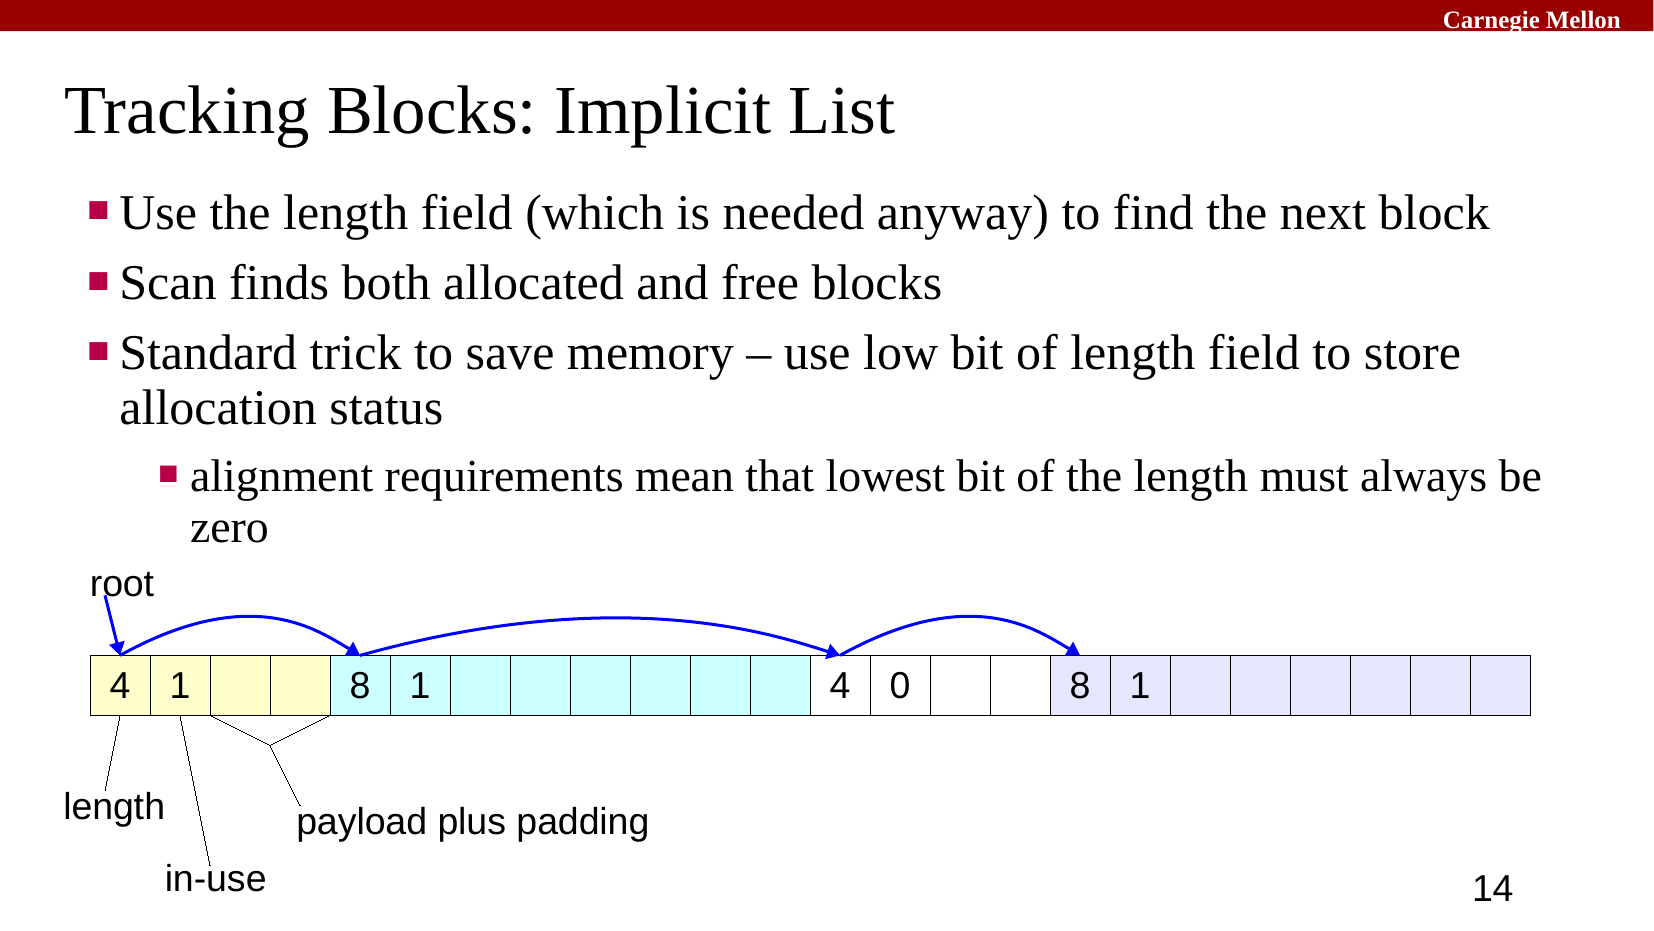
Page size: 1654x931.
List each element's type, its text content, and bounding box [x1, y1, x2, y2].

text_box in-use [150, 850, 282, 908]
text_box 1 [150, 655, 210, 716]
text_box 8 [1050, 655, 1110, 716]
text_box 4 [810, 655, 870, 716]
text_box 1 [1110, 655, 1170, 716]
text_box 8 [330, 655, 390, 716]
text_box [450, 655, 810, 716]
list Use the length field (which is needed anyway) to find the next block Scan finds both allocated and free blocks Standard trick to save memory – use low bit of length field to store allocation status alignment requirements mean that lowest bit of the length must always be zero [71, 184, 1576, 556]
text_box length [48, 778, 181, 836]
text_box [1170, 655, 1531, 716]
text_box 1 [390, 655, 450, 716]
text_box [210, 655, 330, 716]
title Tracking Blocks: Implicit List [64, 58, 1576, 163]
text_box 4 [90, 655, 150, 716]
text_box root [75, 555, 170, 612]
text_box payload plus padding [281, 793, 665, 851]
text_box 0 [870, 655, 930, 716]
